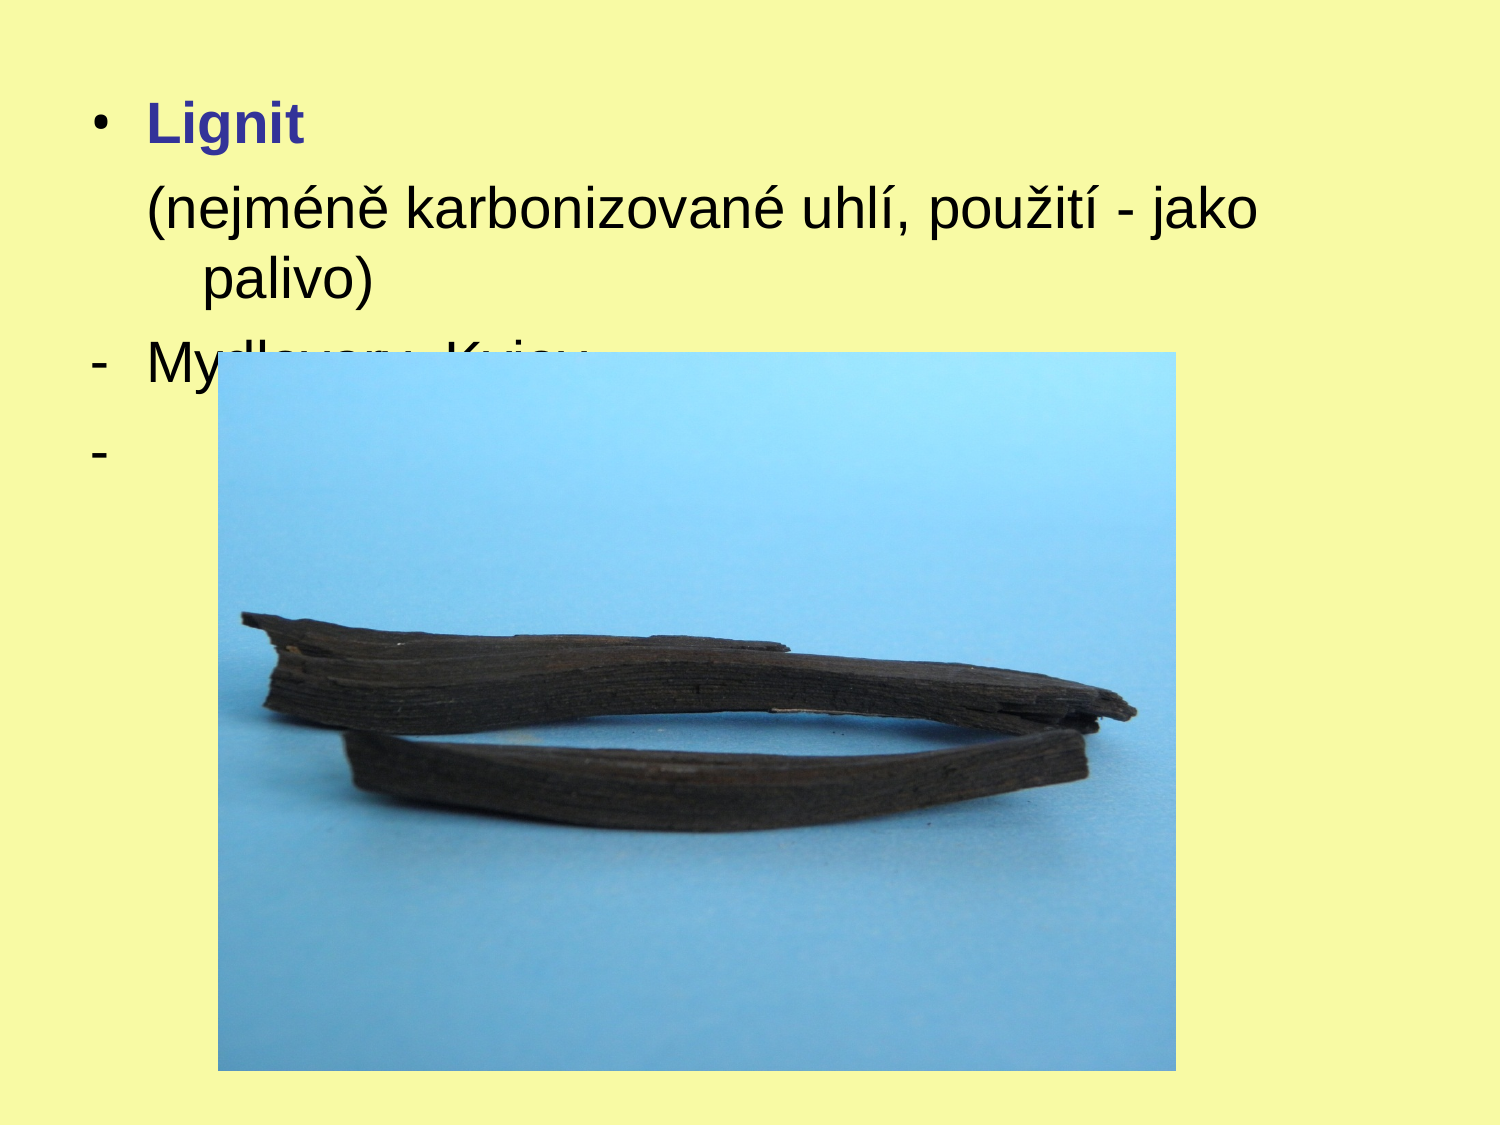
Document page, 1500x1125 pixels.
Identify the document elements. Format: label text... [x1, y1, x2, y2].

list Lignit (nejméně karbonizované uhlí, použití - jako palivo) Mydlovary, Kyjov [75, 78, 1436, 1005]
picture [218, 352, 1176, 1071]
